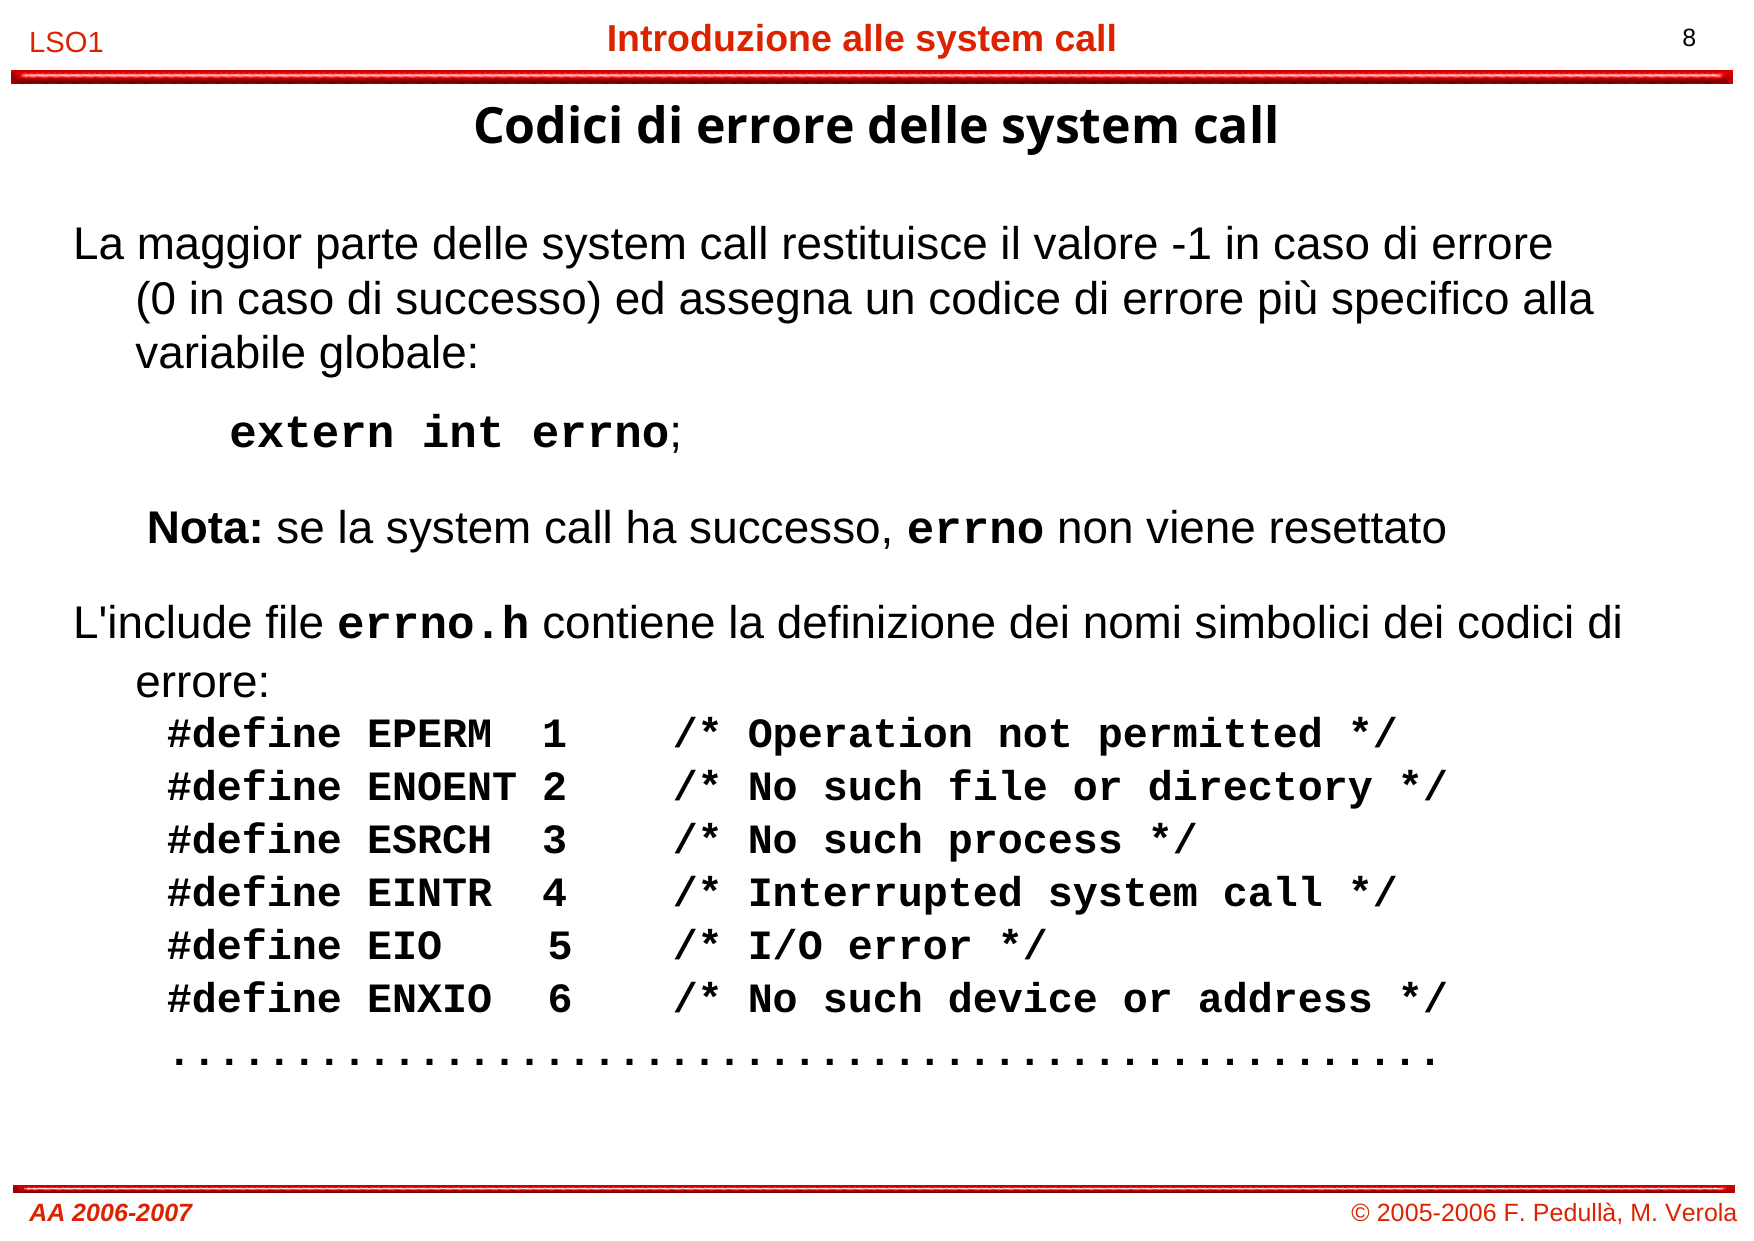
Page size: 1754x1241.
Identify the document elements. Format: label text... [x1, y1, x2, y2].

title Codici di errore delle system call [410, 78, 1343, 174]
list La maggior parte delle system call restituisce il valore -1 in caso di errore (0 in caso di successo) ed assegna un codice di errore più specifico alla variabile globale: extern int errno; Nota: se la system call ha successo, errno non viene resettato L'include file errno.h contiene la definizione dei nomi simbolici dei codici di errore: #define EPERM 1 /* Operation not permitted */ #define ENOENT 2 /* No such file or directory */ #define ESRCH 3 /* No such process */ #define EINTR 4 /* Interrupted system call */ #define EIO 5 /* I/O error */ #define ENXIO 6 /* No such device or address */ ................................................... [58, 206, 1696, 1143]
picture [11, 70, 1733, 84]
picture [13, 1185, 1735, 1193]
